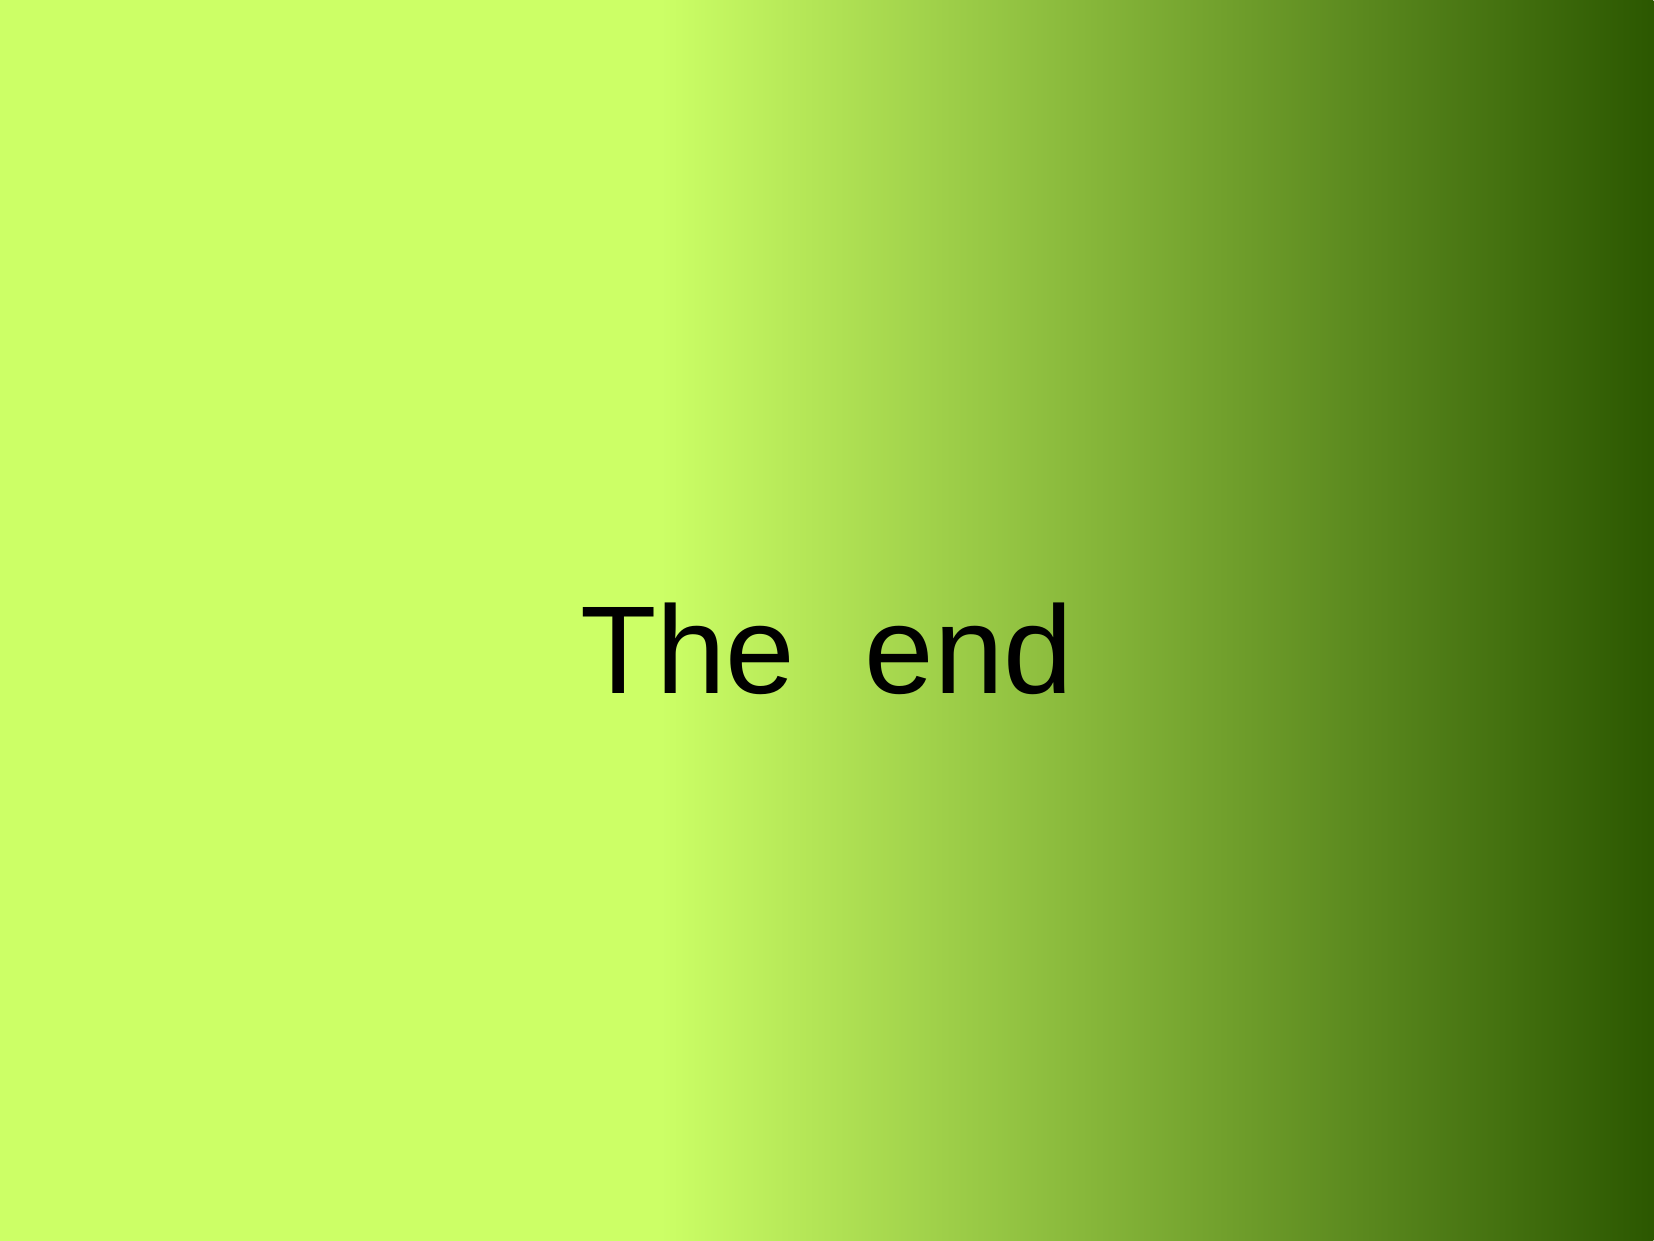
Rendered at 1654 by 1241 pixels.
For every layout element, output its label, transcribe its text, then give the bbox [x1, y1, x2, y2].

subtitle The end [82, 290, 1571, 1010]
